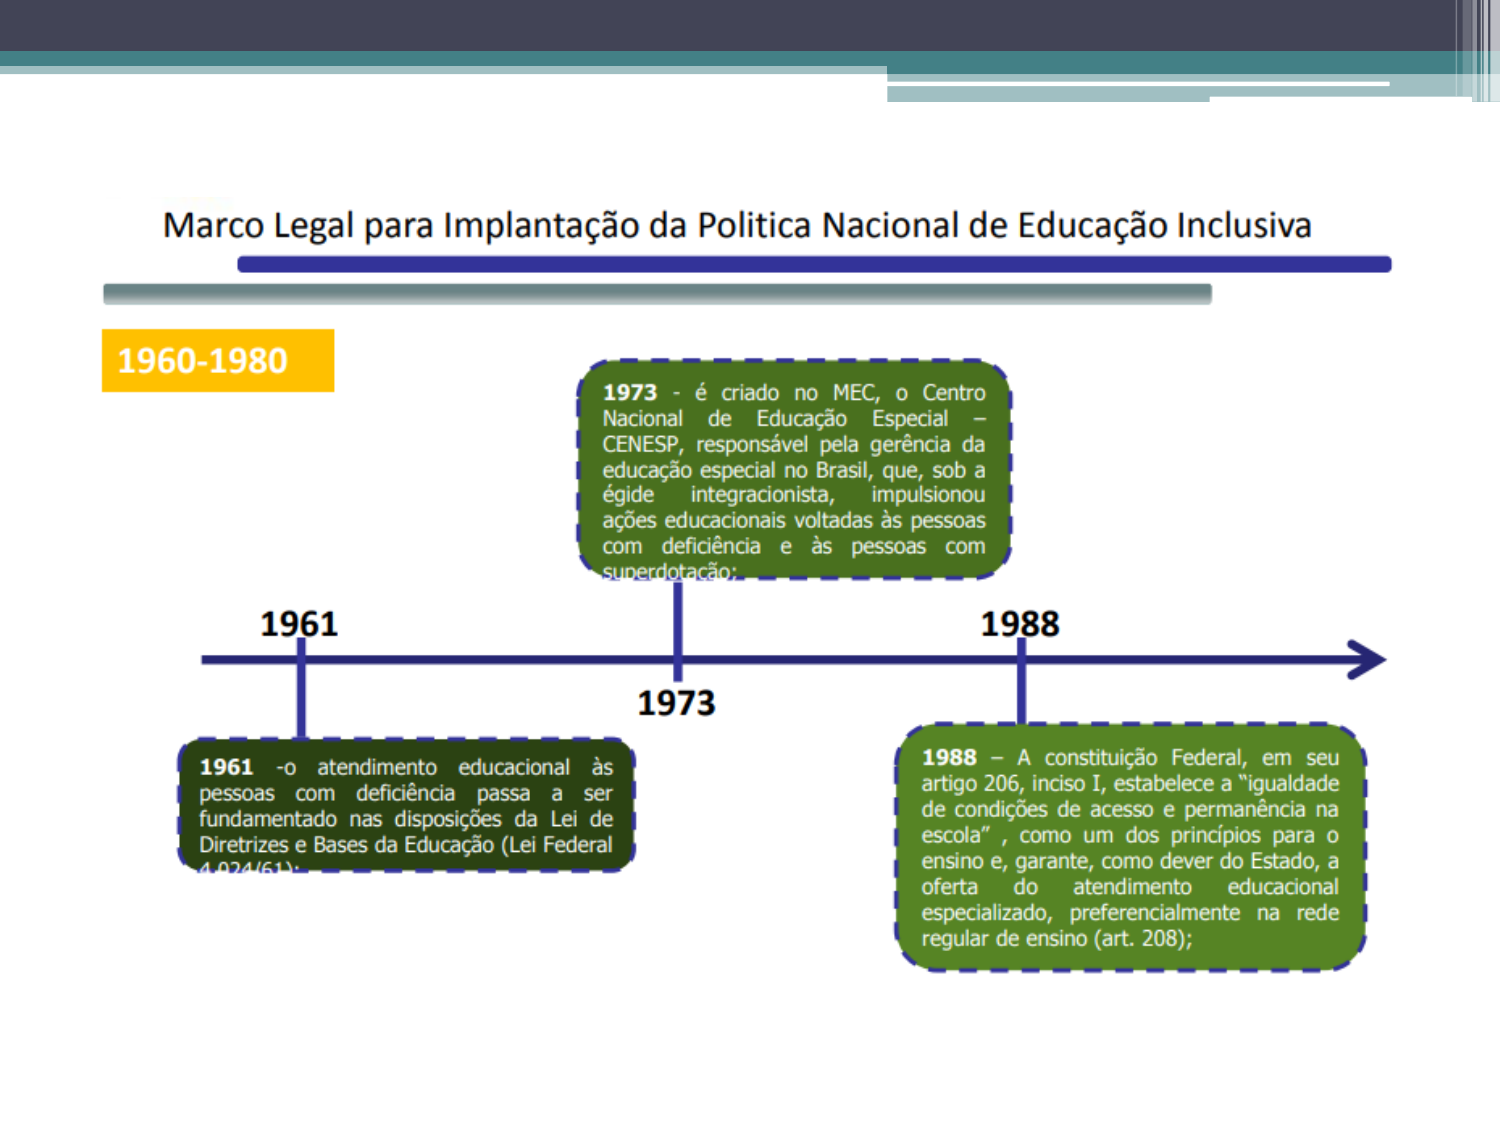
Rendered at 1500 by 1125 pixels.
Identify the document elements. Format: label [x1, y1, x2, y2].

picture [70, 197, 1416, 993]
